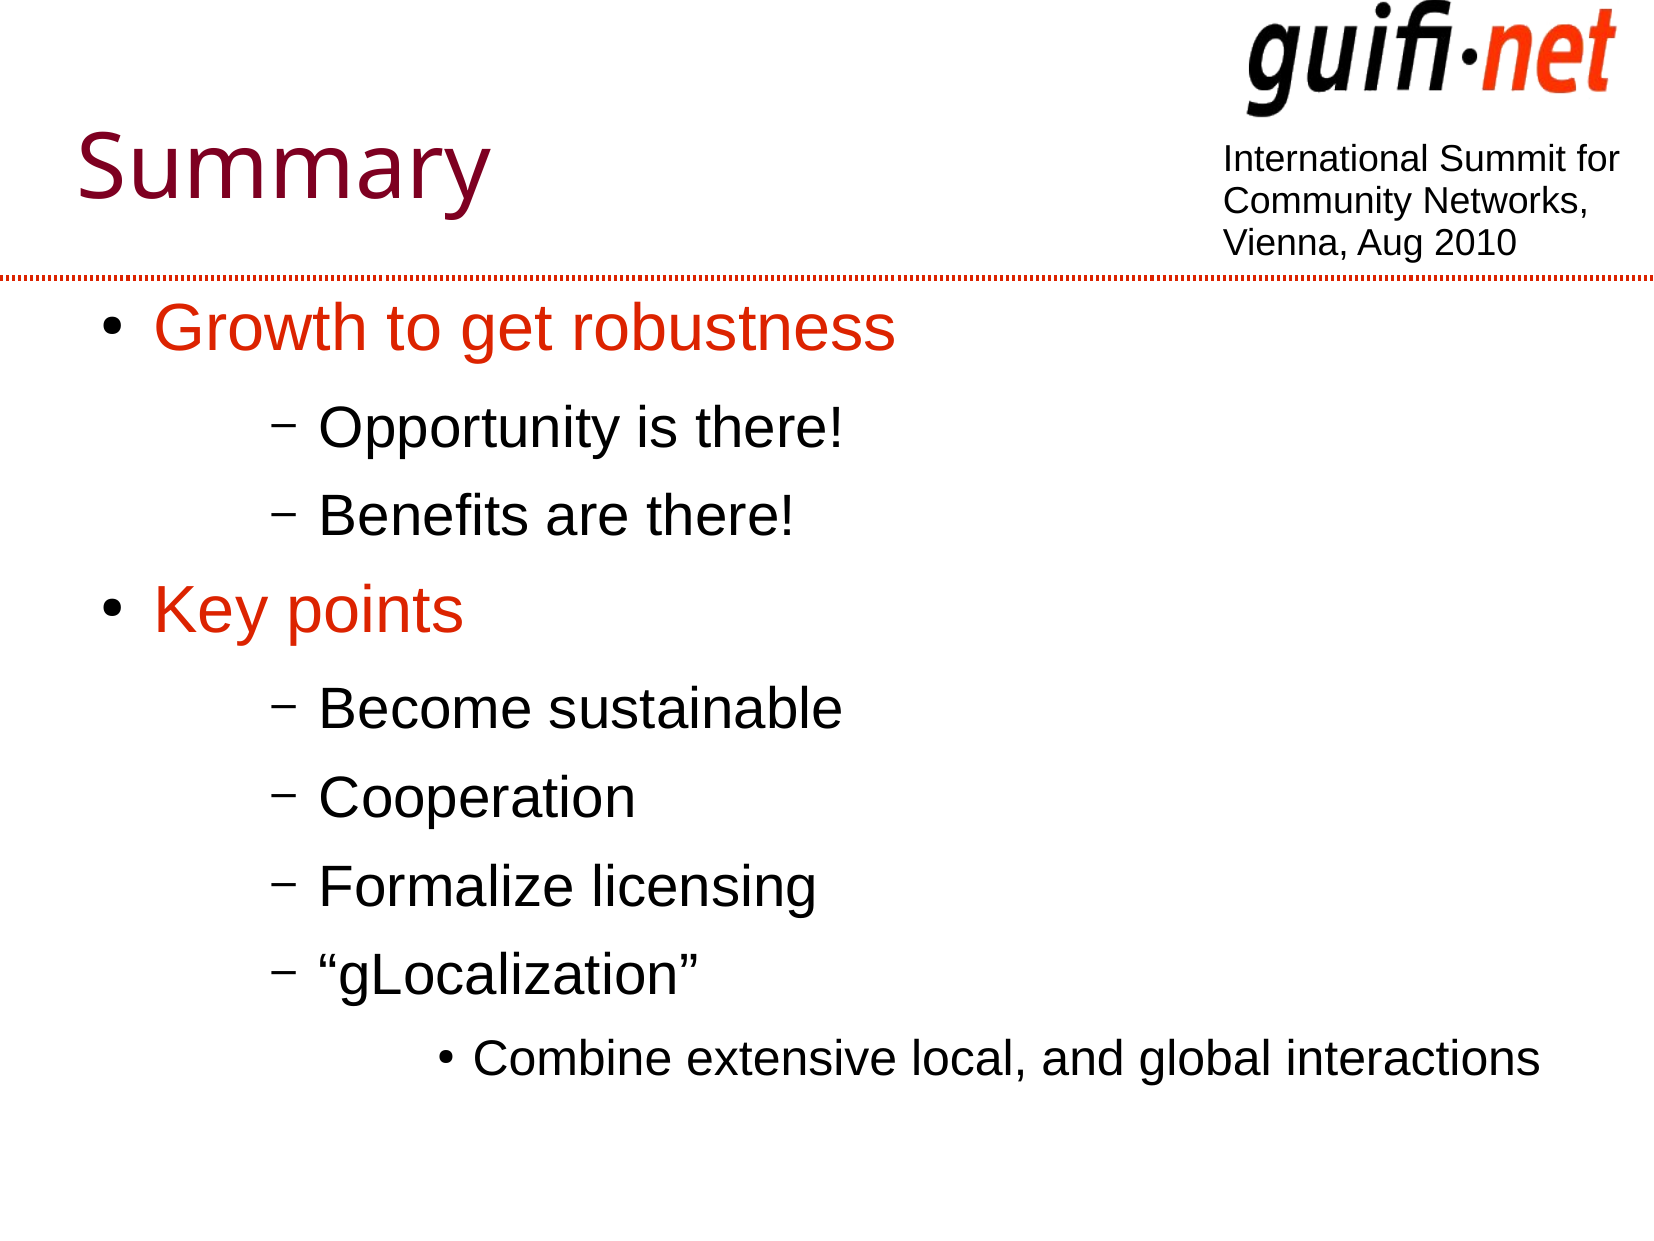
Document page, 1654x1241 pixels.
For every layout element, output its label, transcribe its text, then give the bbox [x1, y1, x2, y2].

list Growth to get robustness Opportunity is there! Benefits are there! Key points Become sustainable Cooperation Formalize licensing “gLocalization” Combine extensive local, and global interactions [82, 290, 1571, 1094]
title Summary [76, 66, 1093, 259]
picture [1240, 0, 1625, 119]
